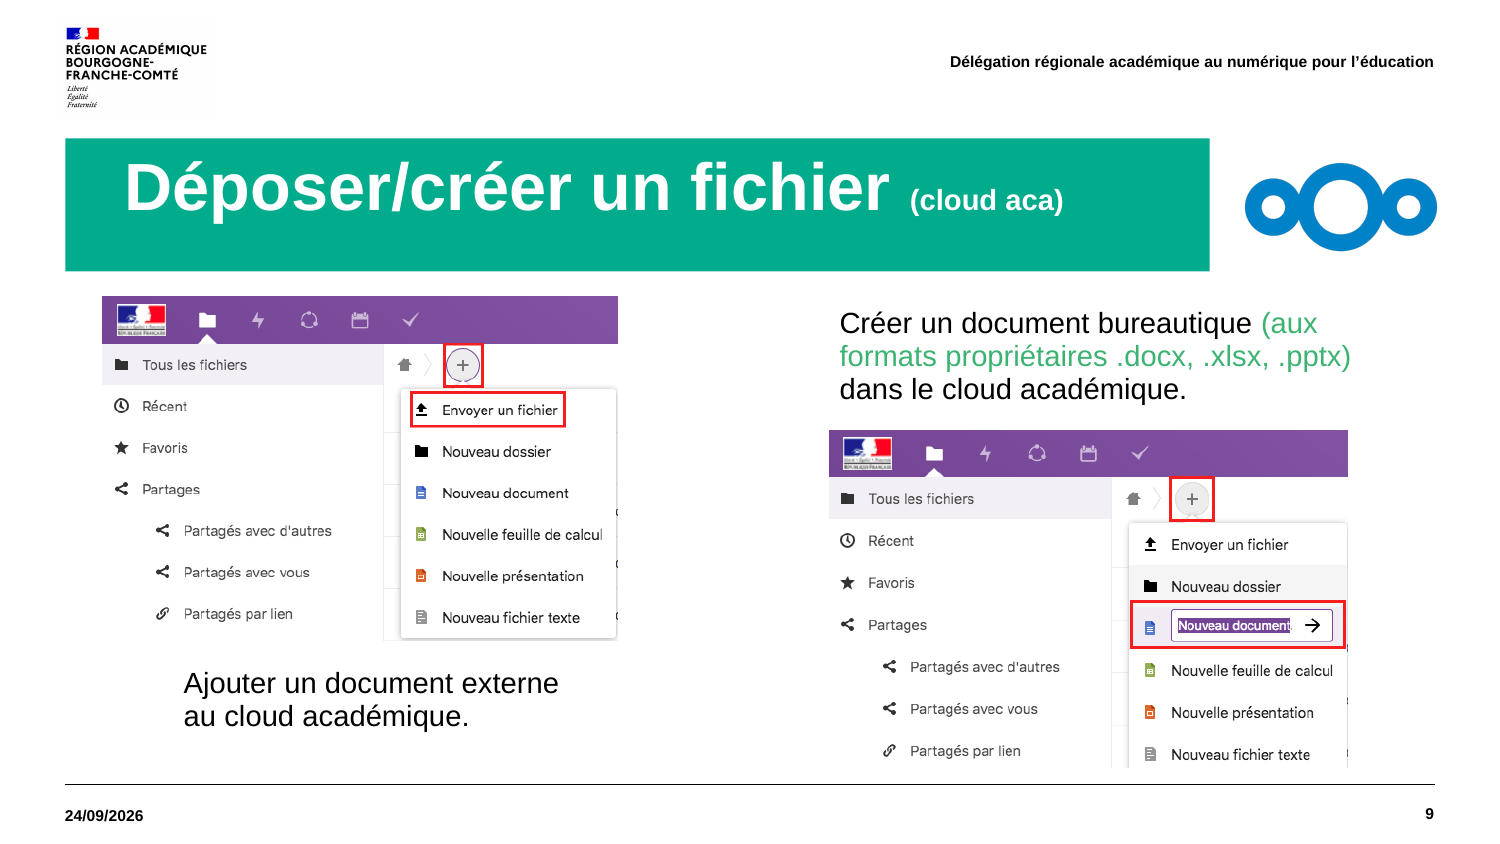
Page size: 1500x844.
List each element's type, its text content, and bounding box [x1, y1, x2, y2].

picture [102, 296, 618, 641]
picture [829, 447, 1348, 768]
text_box Délégation régionale académique au numérique pour l’éducation [470, 32, 1435, 91]
text_box 31/01/2023 [64, 787, 245, 843]
text_box Déposer/créer un fichier (cloud aca) [65, 138, 1210, 272]
picture [1221, 139, 1461, 275]
picture [55, 16, 218, 119]
text_box Ajouter un document externe au cloud académique. [168, 659, 584, 773]
text_box Créer un document bureautique (aux formats propriétaires .docx, .xlsx, .pptx) dans le cloud académique. [824, 300, 1400, 447]
text_box <numéro> [1213, 784, 1435, 843]
